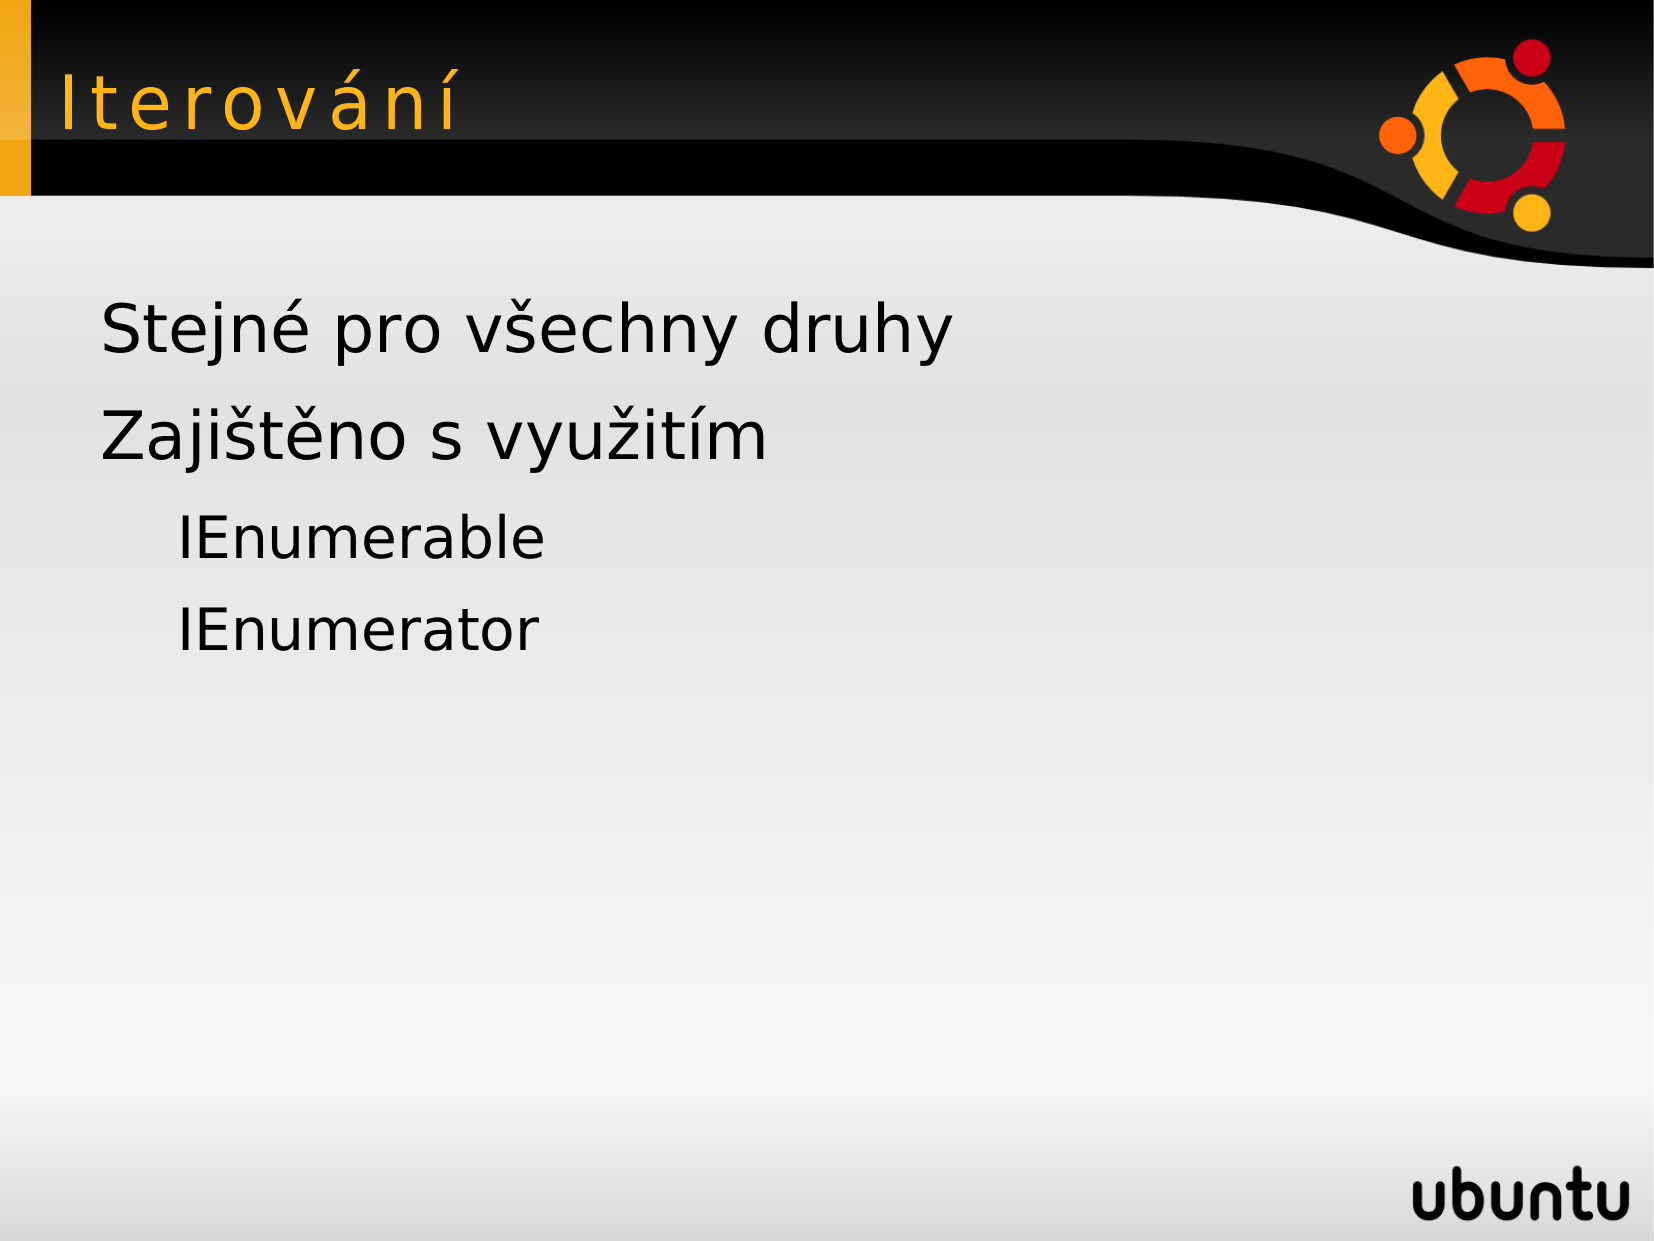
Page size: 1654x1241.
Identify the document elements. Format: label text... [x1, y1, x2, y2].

picture [0, 0, 1654, 1241]
title Iterování [59, 36, 1270, 171]
list Stejné pro všechny druhy Zajištěno s využitím IEnumerable IEnumerator [82, 290, 1571, 1109]
